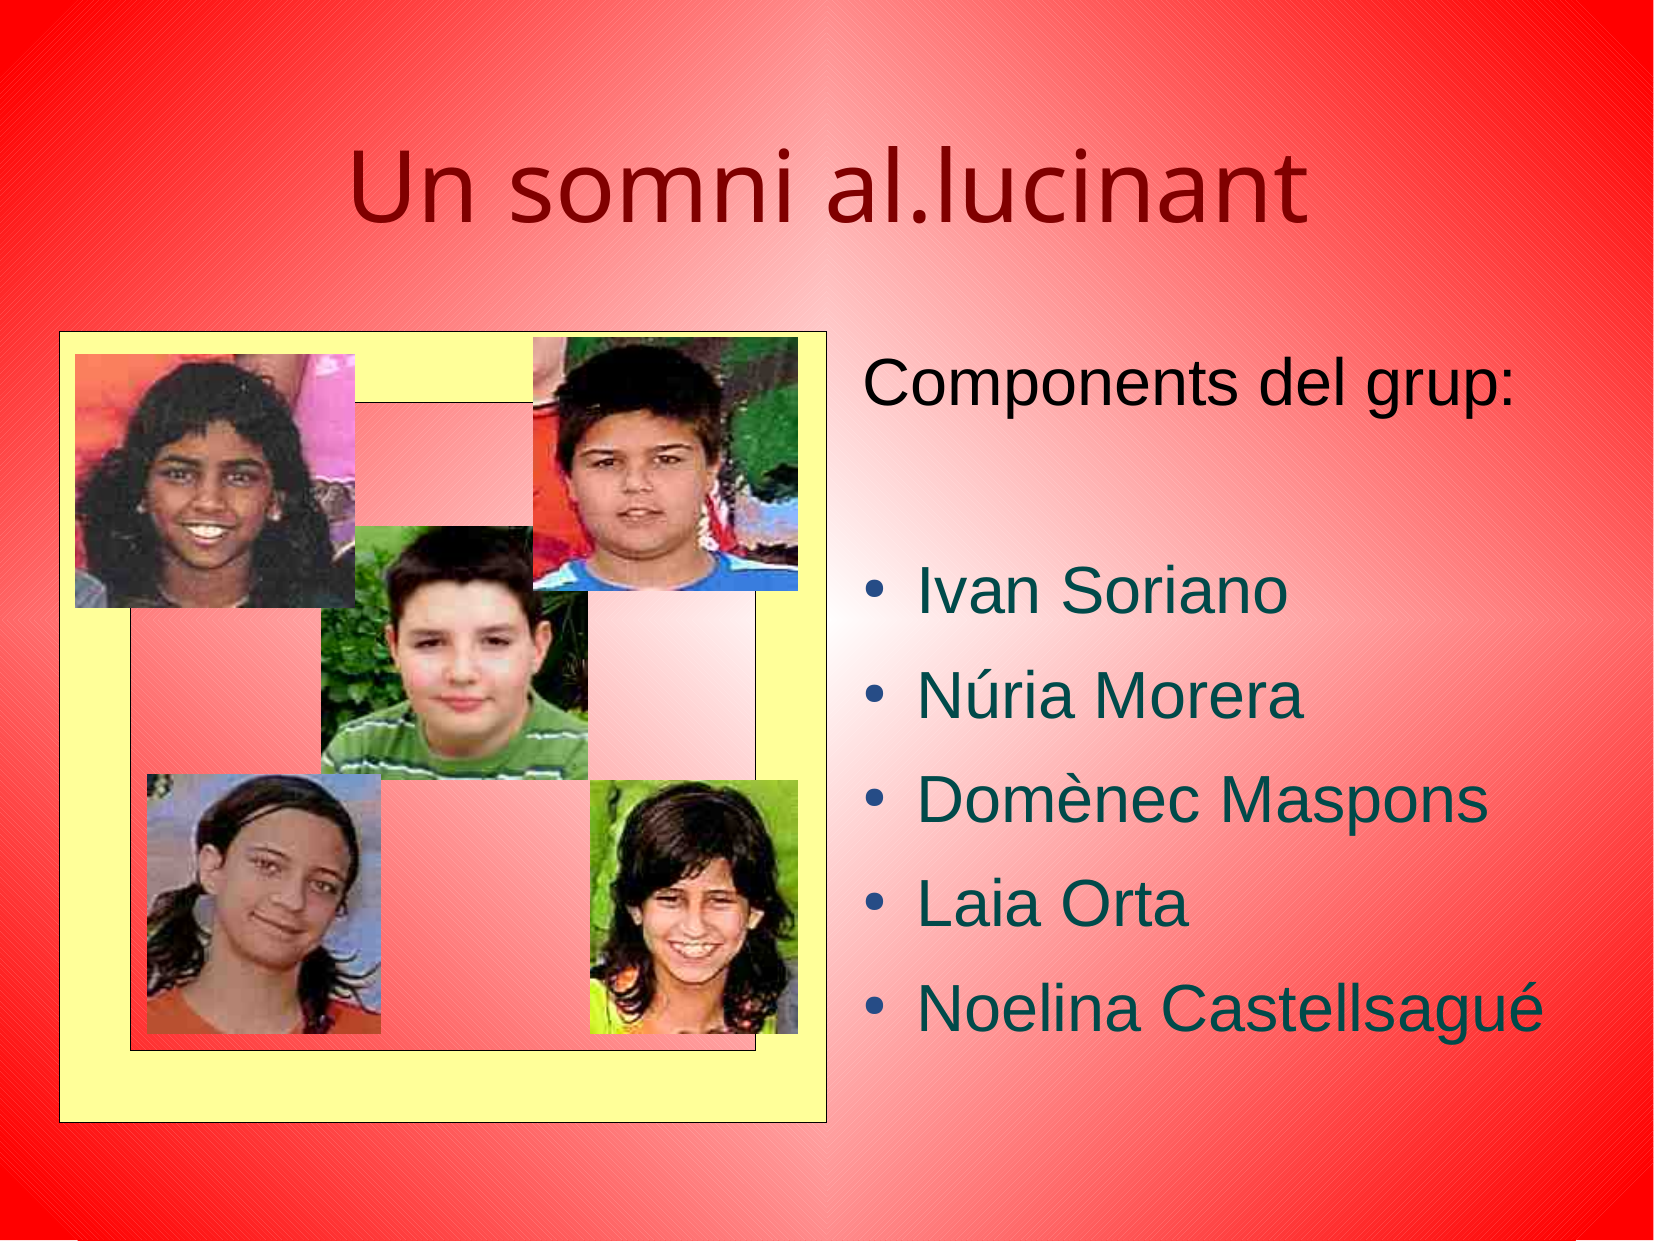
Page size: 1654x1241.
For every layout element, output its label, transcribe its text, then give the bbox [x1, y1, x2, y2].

picture [590, 780, 798, 1034]
list Components del grup: Ivan Soriano Núria Morera Domènec Maspons Laia Orta Noelina Castellsagué [845, 344, 1565, 1112]
title Un somni al.lucinant [121, 107, 1534, 259]
picture [75, 337, 798, 1034]
text_box [59, 331, 827, 1123]
